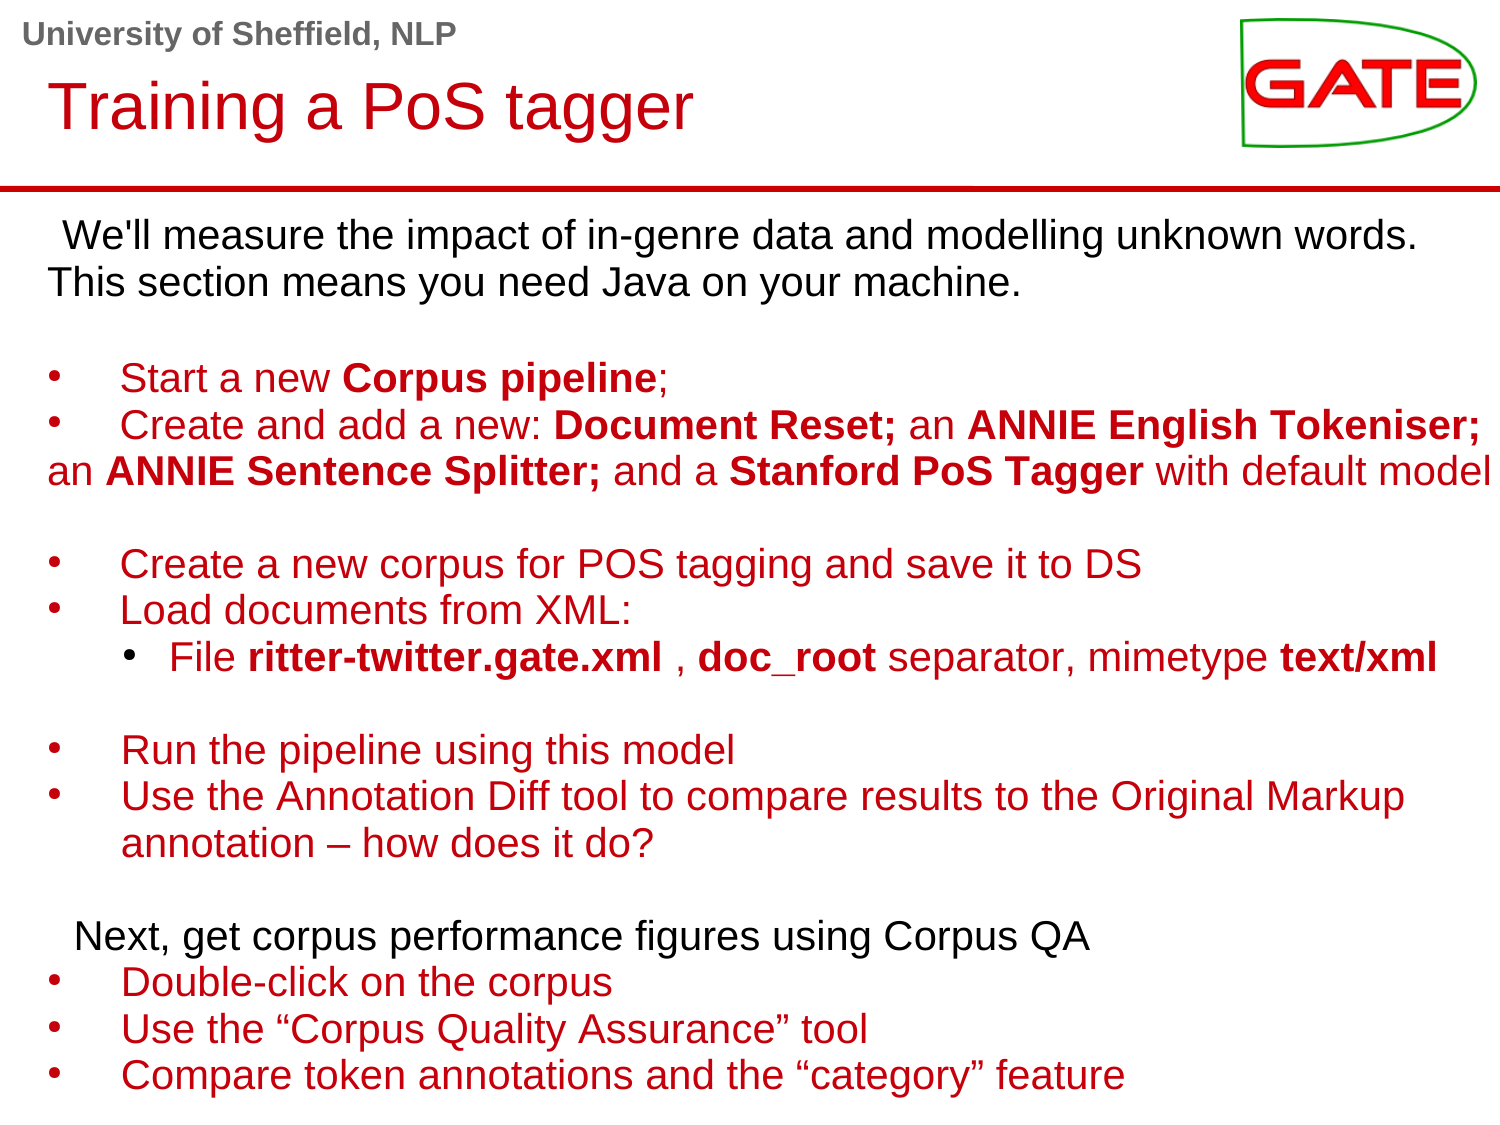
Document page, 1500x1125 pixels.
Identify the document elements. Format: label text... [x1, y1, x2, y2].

picture [1240, 18, 1477, 148]
text_box We'll measure the impact of in-genre data and modelling unknown words. This section means you need Java on your machine. Start a new Corpus pipeline; Create and add a new: Document Reset; an ANNIE English Tokeniser; an ANNIE Sentence Splitter; and a Stanford PoS Tagger with default model Create a new corpus for POS tagging and save it to DS Load documents from XML: File ritter-twitter.gate.xml , doc_root separator, mimetype text/xml Run the pipeline using this model Use the Annotation Diff tool to compare results to the Original Markup annotation – how does it do? Next, get corpus performance figures using Corpus QA Double-click on the corpus Use the “Corpus Quality Assurance” tool Compare token annotations and the “category” feature [47, 212, 1500, 1063]
text_box Training a PoS tagger [47, 47, 1267, 168]
